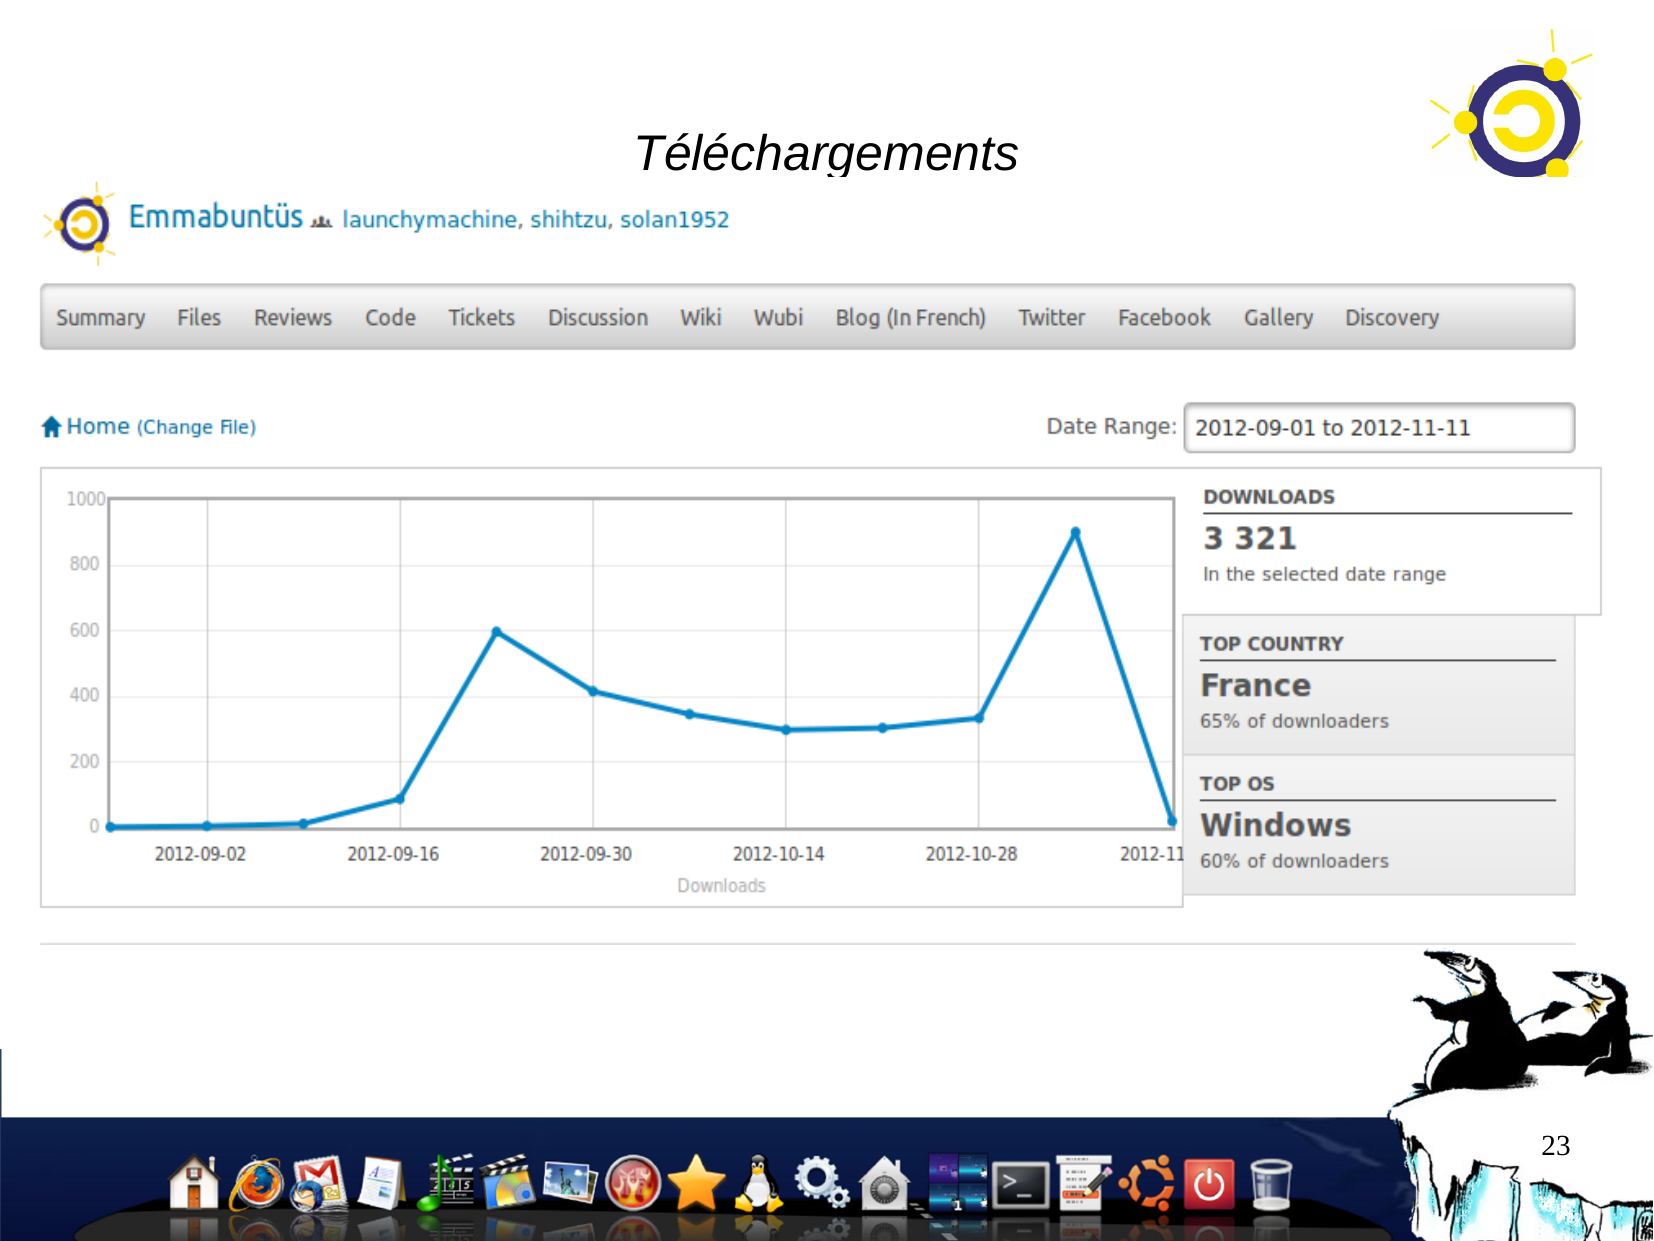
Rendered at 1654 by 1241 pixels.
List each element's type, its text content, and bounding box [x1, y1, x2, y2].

picture [0, 29, 1653, 1241]
title Téléchargements [82, 56, 1571, 177]
